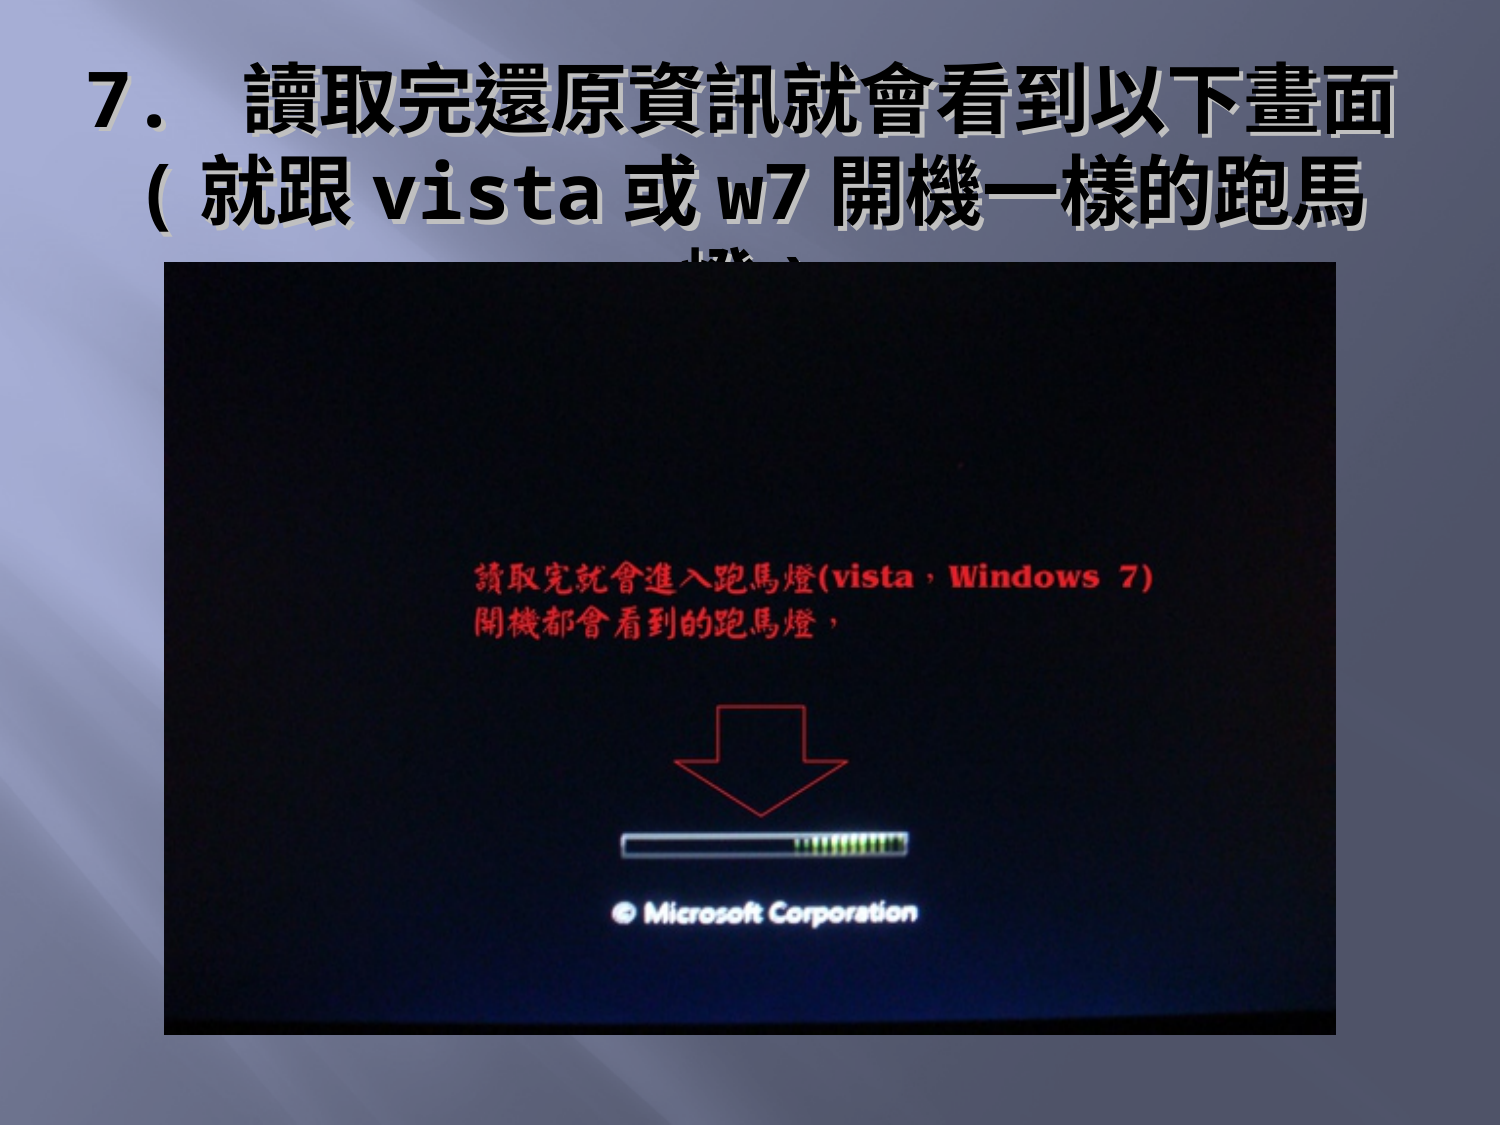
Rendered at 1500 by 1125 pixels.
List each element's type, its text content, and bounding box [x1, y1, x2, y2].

title 7. 讀取完還原資訊就會看到以下畫面(就跟vista或w7開機一樣的跑馬燈) [64, 42, 1437, 231]
picture [164, 262, 1336, 1035]
